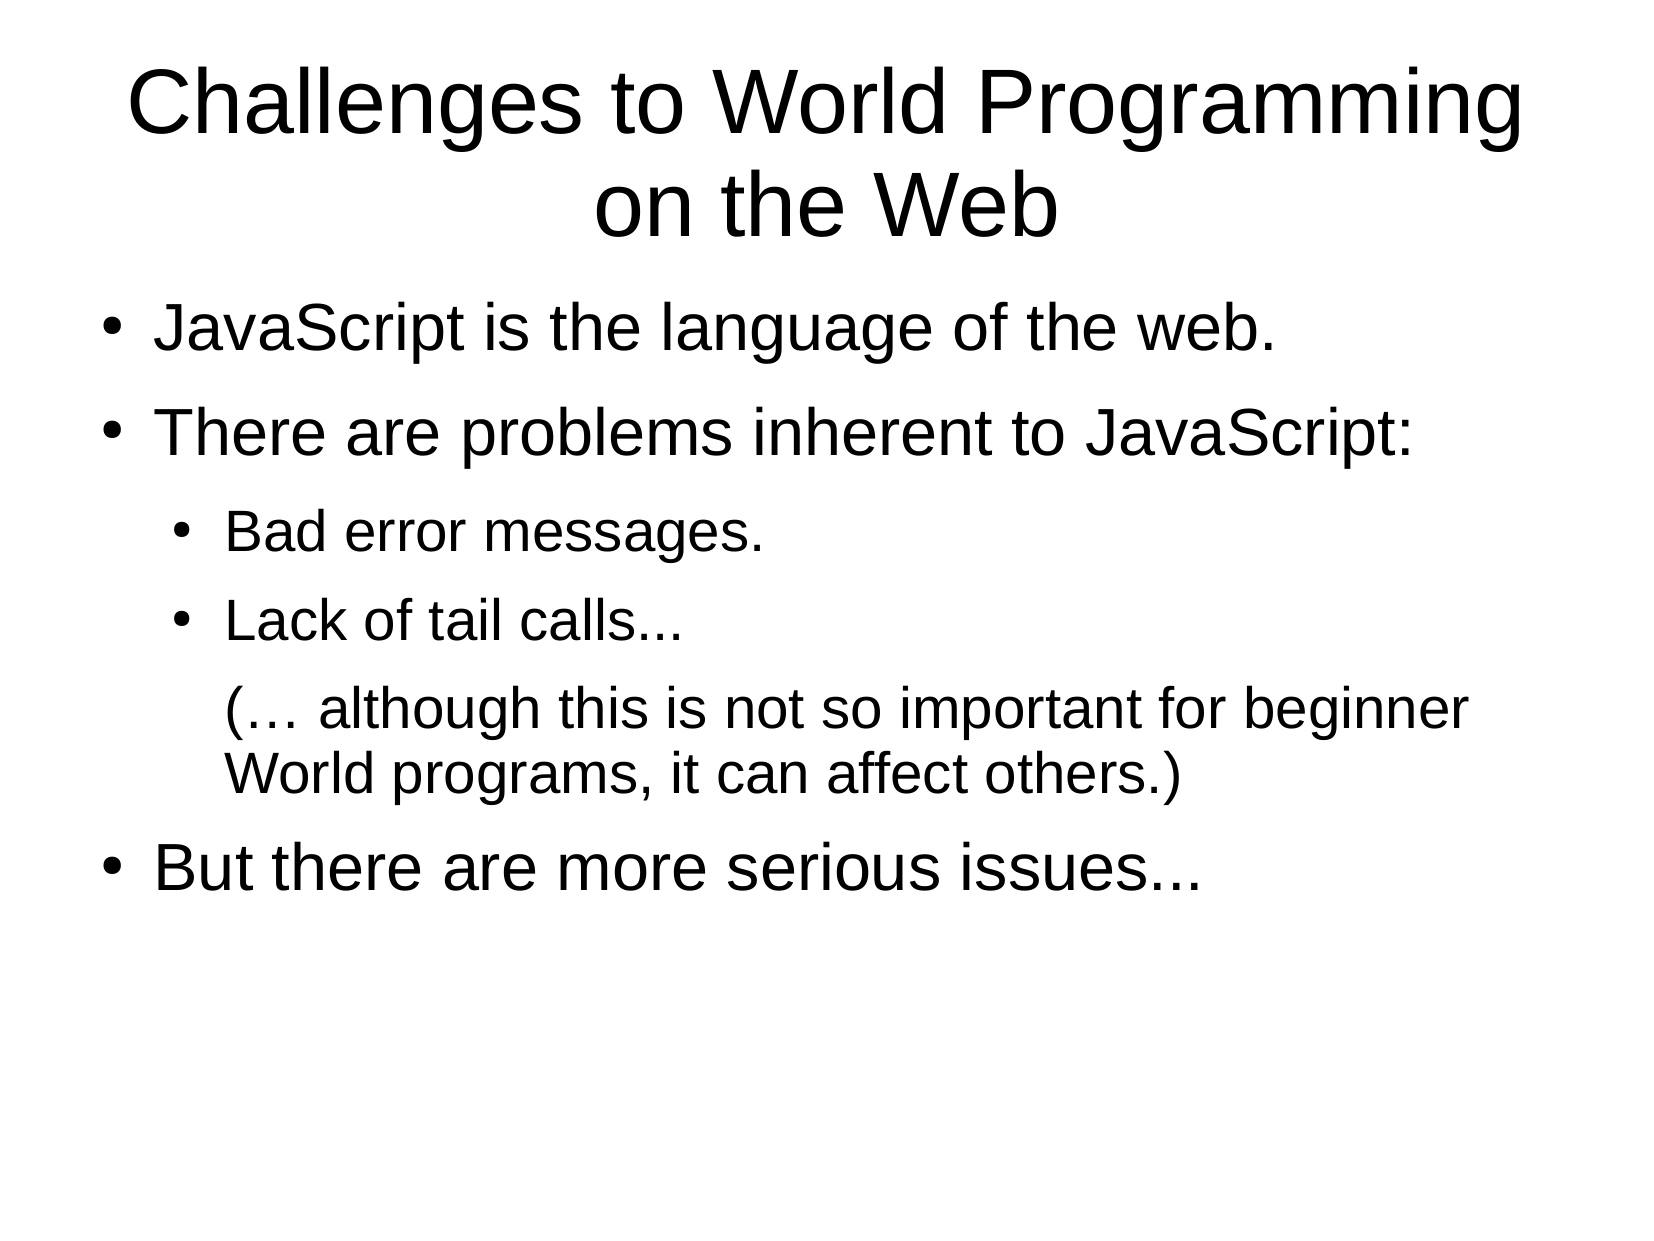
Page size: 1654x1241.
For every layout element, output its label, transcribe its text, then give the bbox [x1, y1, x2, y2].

title Challenges to World Programming on the Web [82, 50, 1571, 256]
list JavaScript is the language of the web. There are problems inherent to JavaScript: Bad error messages. Lack of tail calls... (… although this is not so important for beginner World programs, it can affect others.) But there are more serious issues... [82, 290, 1571, 1109]
